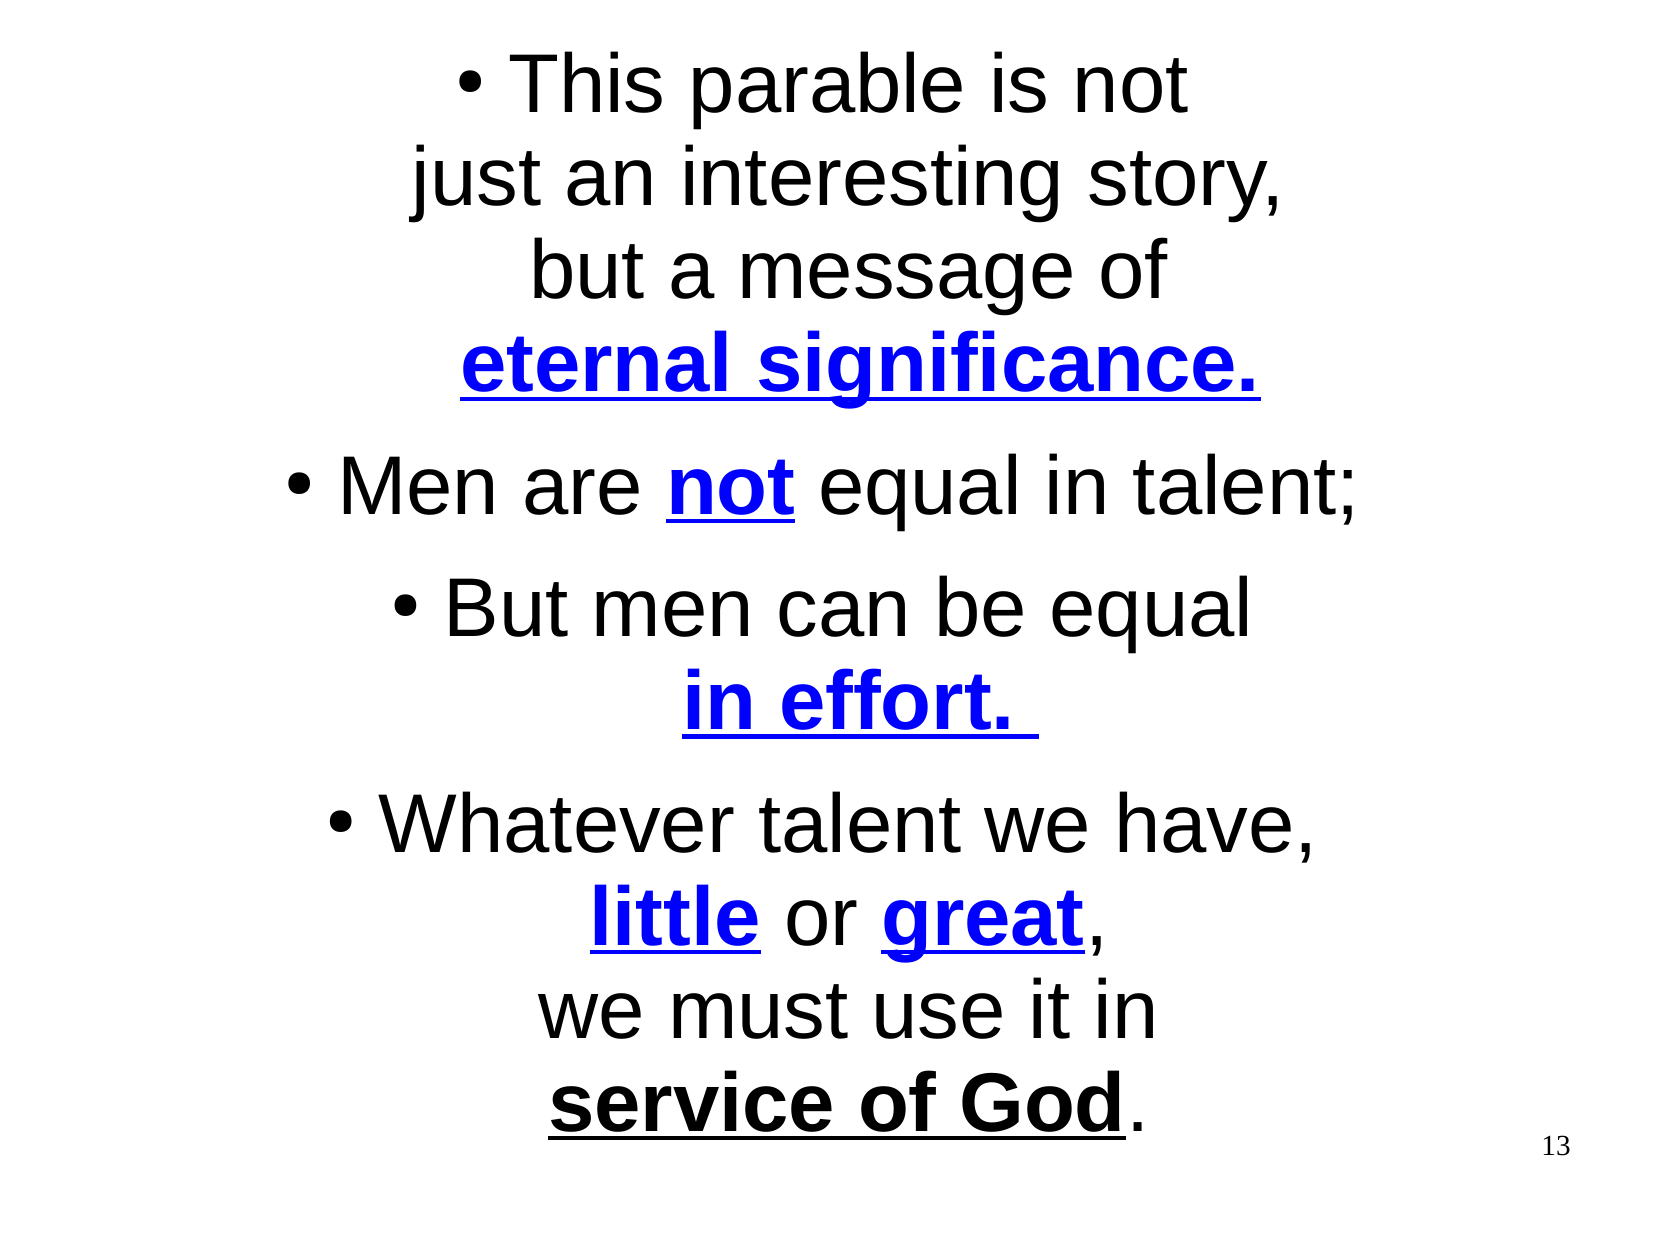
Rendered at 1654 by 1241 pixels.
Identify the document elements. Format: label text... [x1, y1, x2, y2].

list This parable is not just an interesting story, but a message of eternal significance. Men are not equal in talent; But men can be equal in effort. Whatever talent we have, little or great, we must use it in service of God. [37, 37, 1613, 1201]
